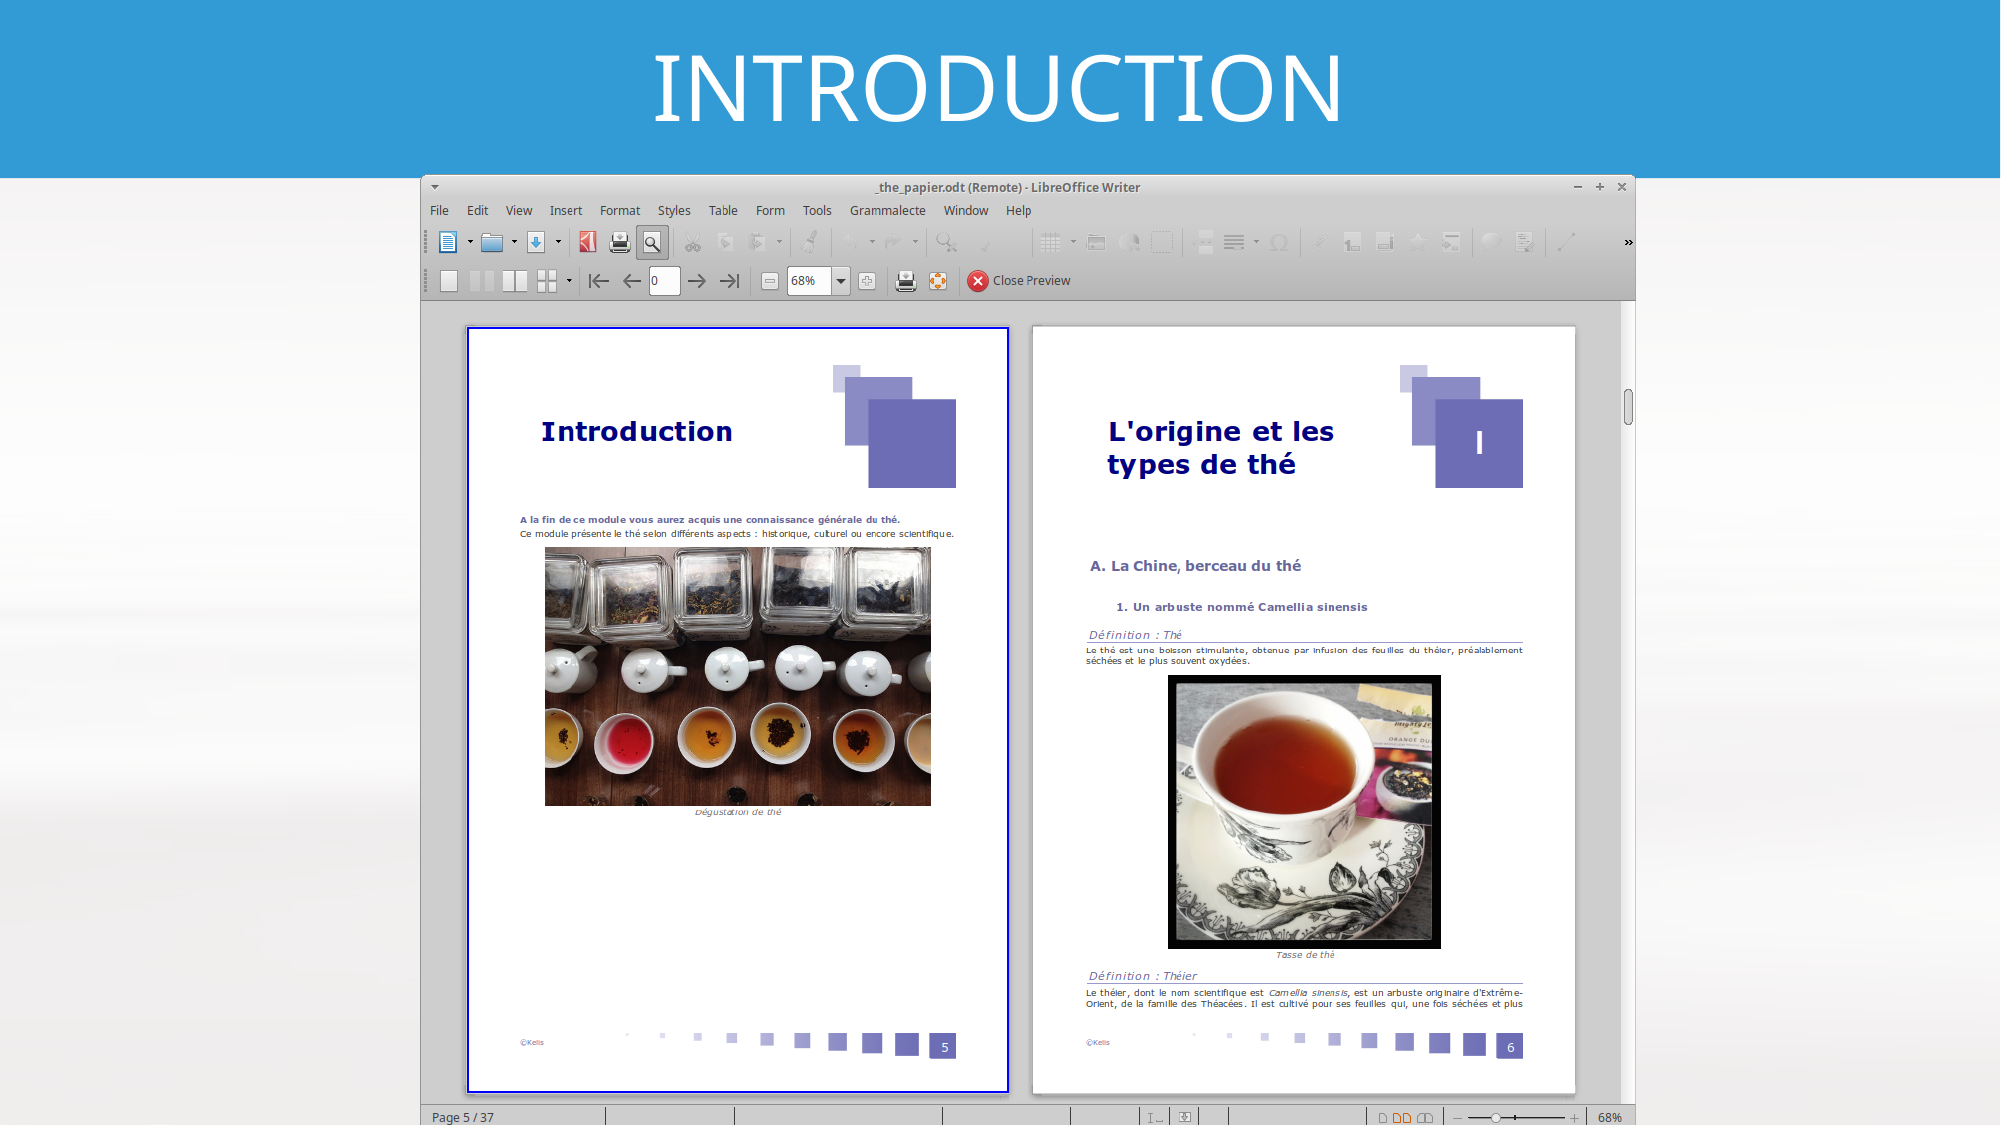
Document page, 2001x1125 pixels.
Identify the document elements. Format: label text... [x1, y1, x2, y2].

picture [420, 174, 1636, 1125]
text_box Introduction [0, 0, 2000, 173]
